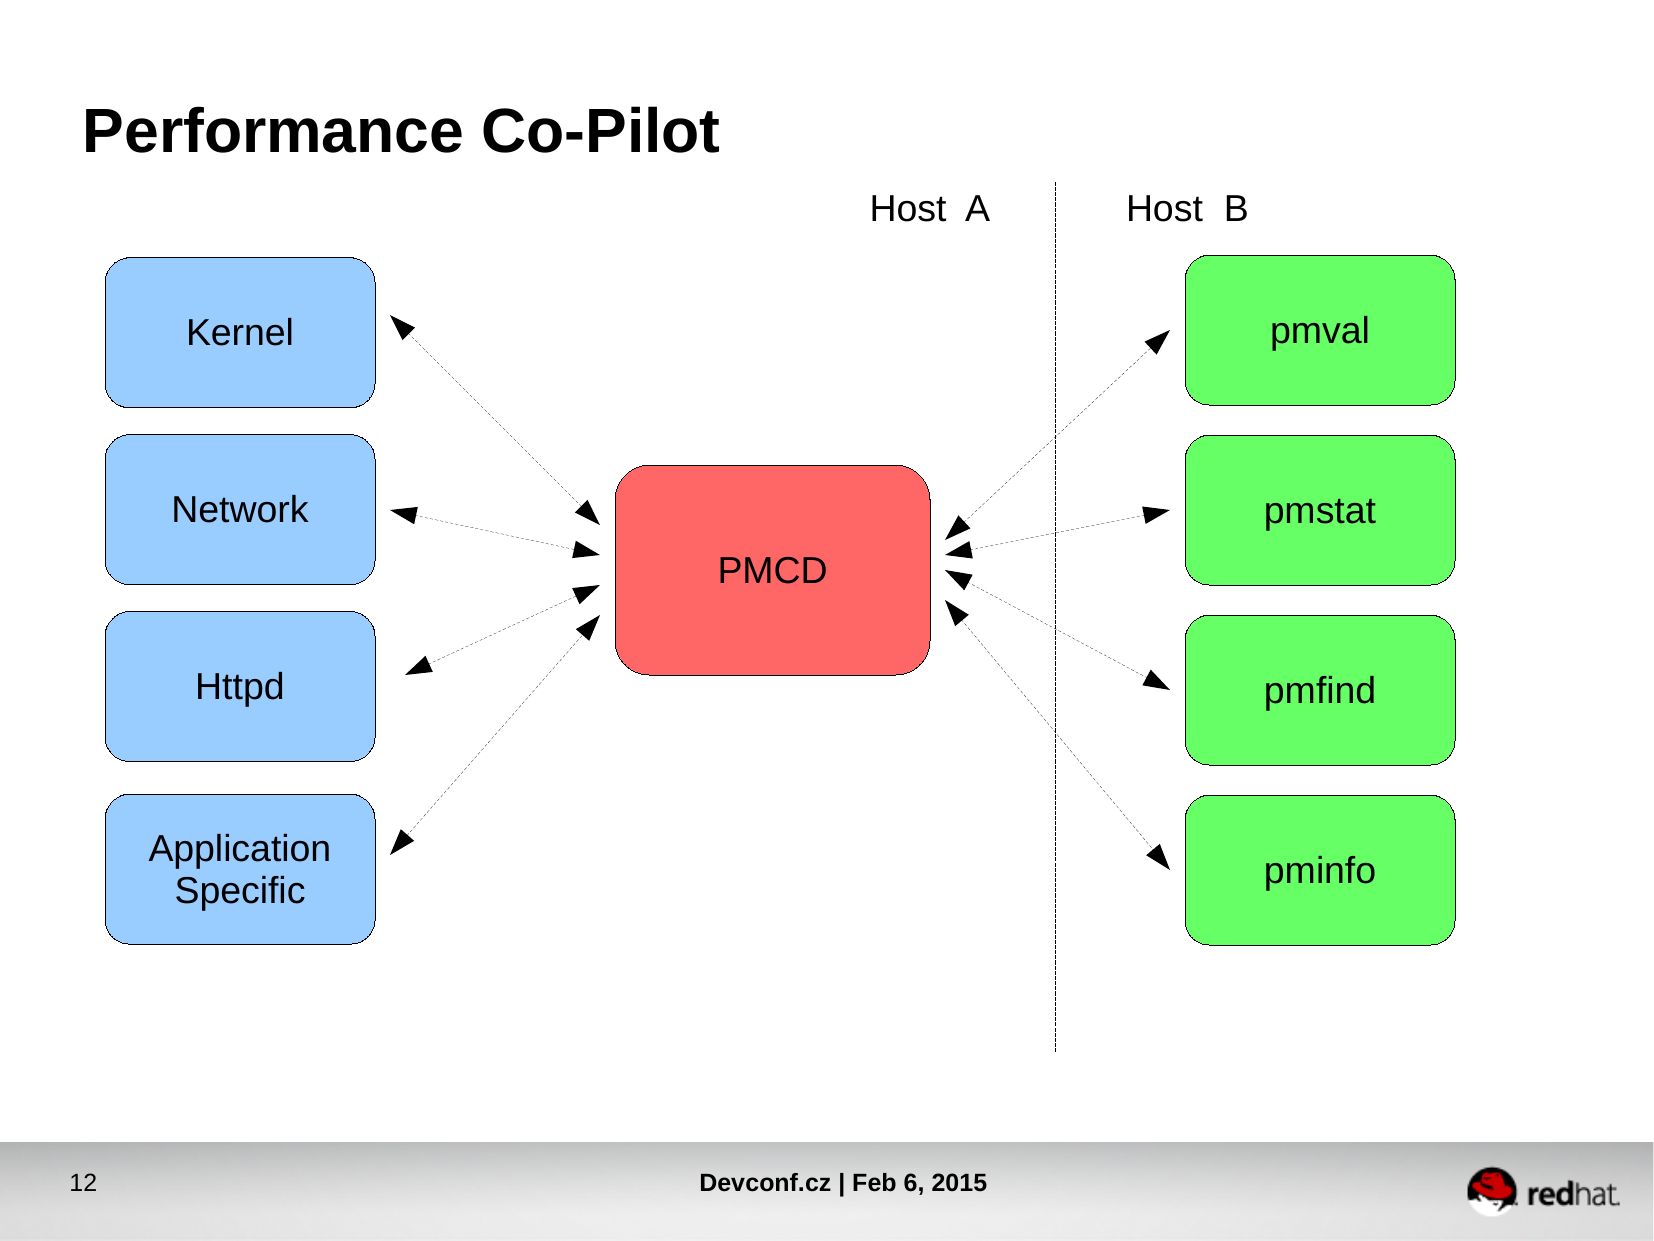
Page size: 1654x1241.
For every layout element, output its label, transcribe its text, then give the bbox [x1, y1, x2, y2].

text_box Host B [1111, 180, 1307, 237]
text_box Kernel [105, 257, 376, 408]
text_box Host A [810, 180, 1006, 237]
picture [0, 1142, 1654, 1241]
text_box Network [105, 434, 376, 585]
title Performance Co-Pilot [82, 37, 1571, 226]
text_box Application Specific [105, 794, 376, 945]
text_box pmval [1185, 255, 1456, 406]
text_box pmstat [1185, 435, 1456, 586]
text_box pminfo [1185, 795, 1456, 946]
text_box Httpd [105, 611, 376, 762]
text_box PMCD [615, 465, 931, 676]
text_box pmfind [1185, 615, 1456, 766]
